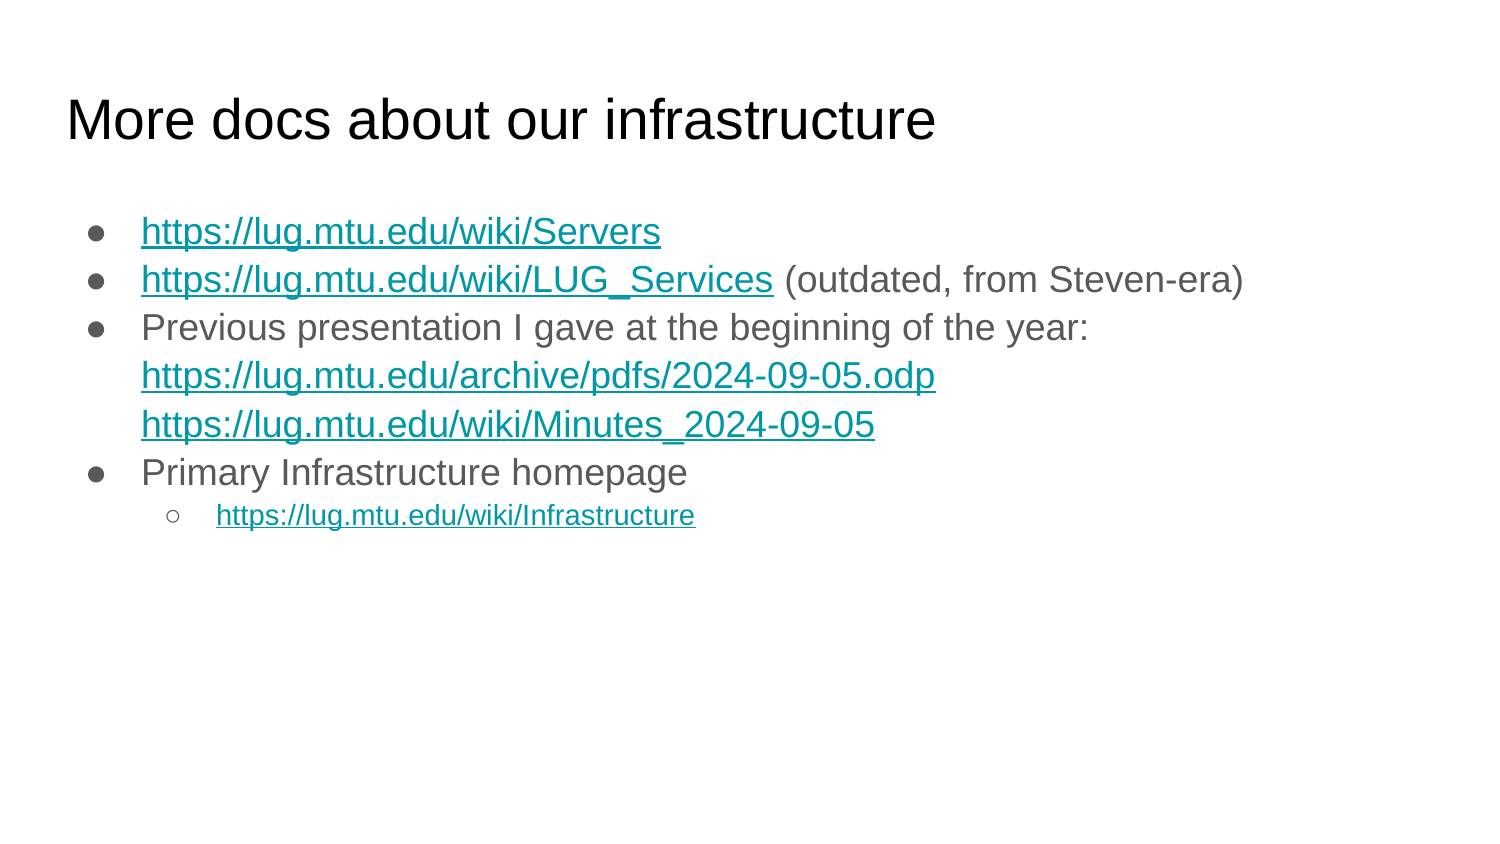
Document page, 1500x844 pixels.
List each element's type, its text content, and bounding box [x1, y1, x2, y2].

list https://lug.mtu.edu/wiki/Servers https://lug.mtu.edu/wiki/LUG_Services (outdated, from Steven-era) Previous presentation I gave at the beginning of the year: https://lug.mtu.edu/archive/pdfs/2024-09-05.odp https://lug.mtu.edu/wiki/Minutes_2024-09-05 Primary Infrastructure homepage https://lug.mtu.edu/wiki/Infrastructure [51, 189, 1449, 750]
title More docs about our infrastructure [51, 72, 1449, 167]
